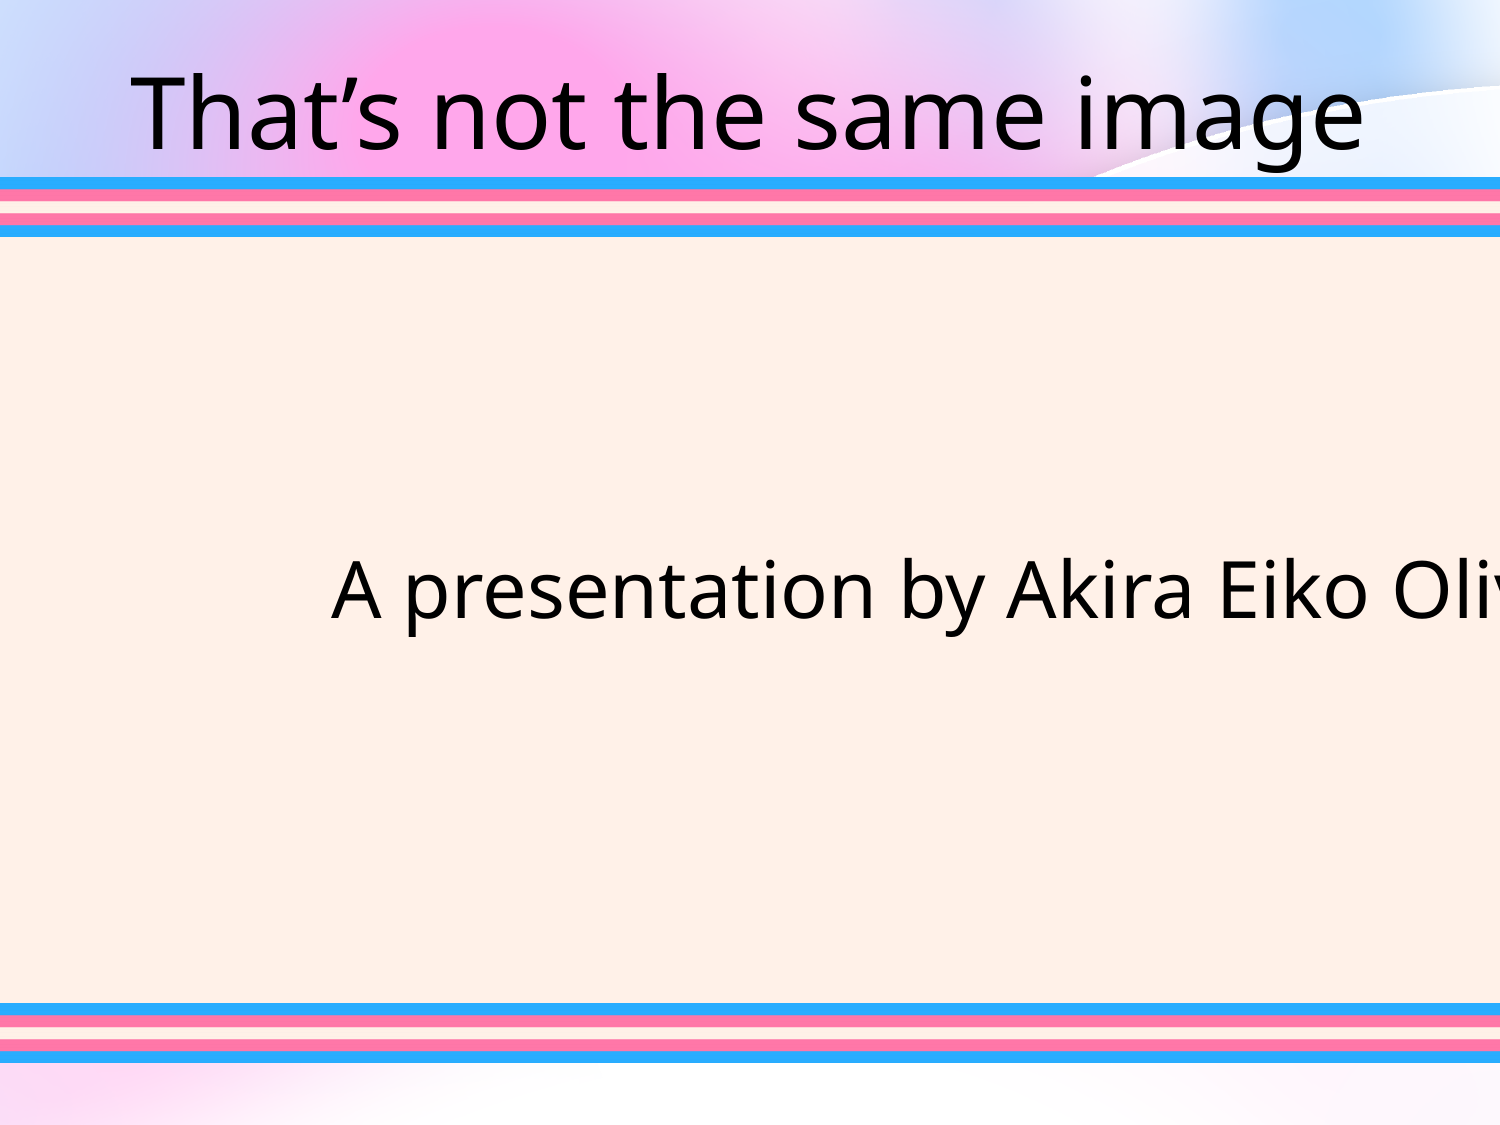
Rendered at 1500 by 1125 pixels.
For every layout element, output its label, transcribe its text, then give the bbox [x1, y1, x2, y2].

subtitle A presentation by Akira Eiko Olivia Pink [73, 261, 1500, 915]
title That’s not the same image [73, 43, 1424, 177]
picture [0, 0, 1500, 1125]
